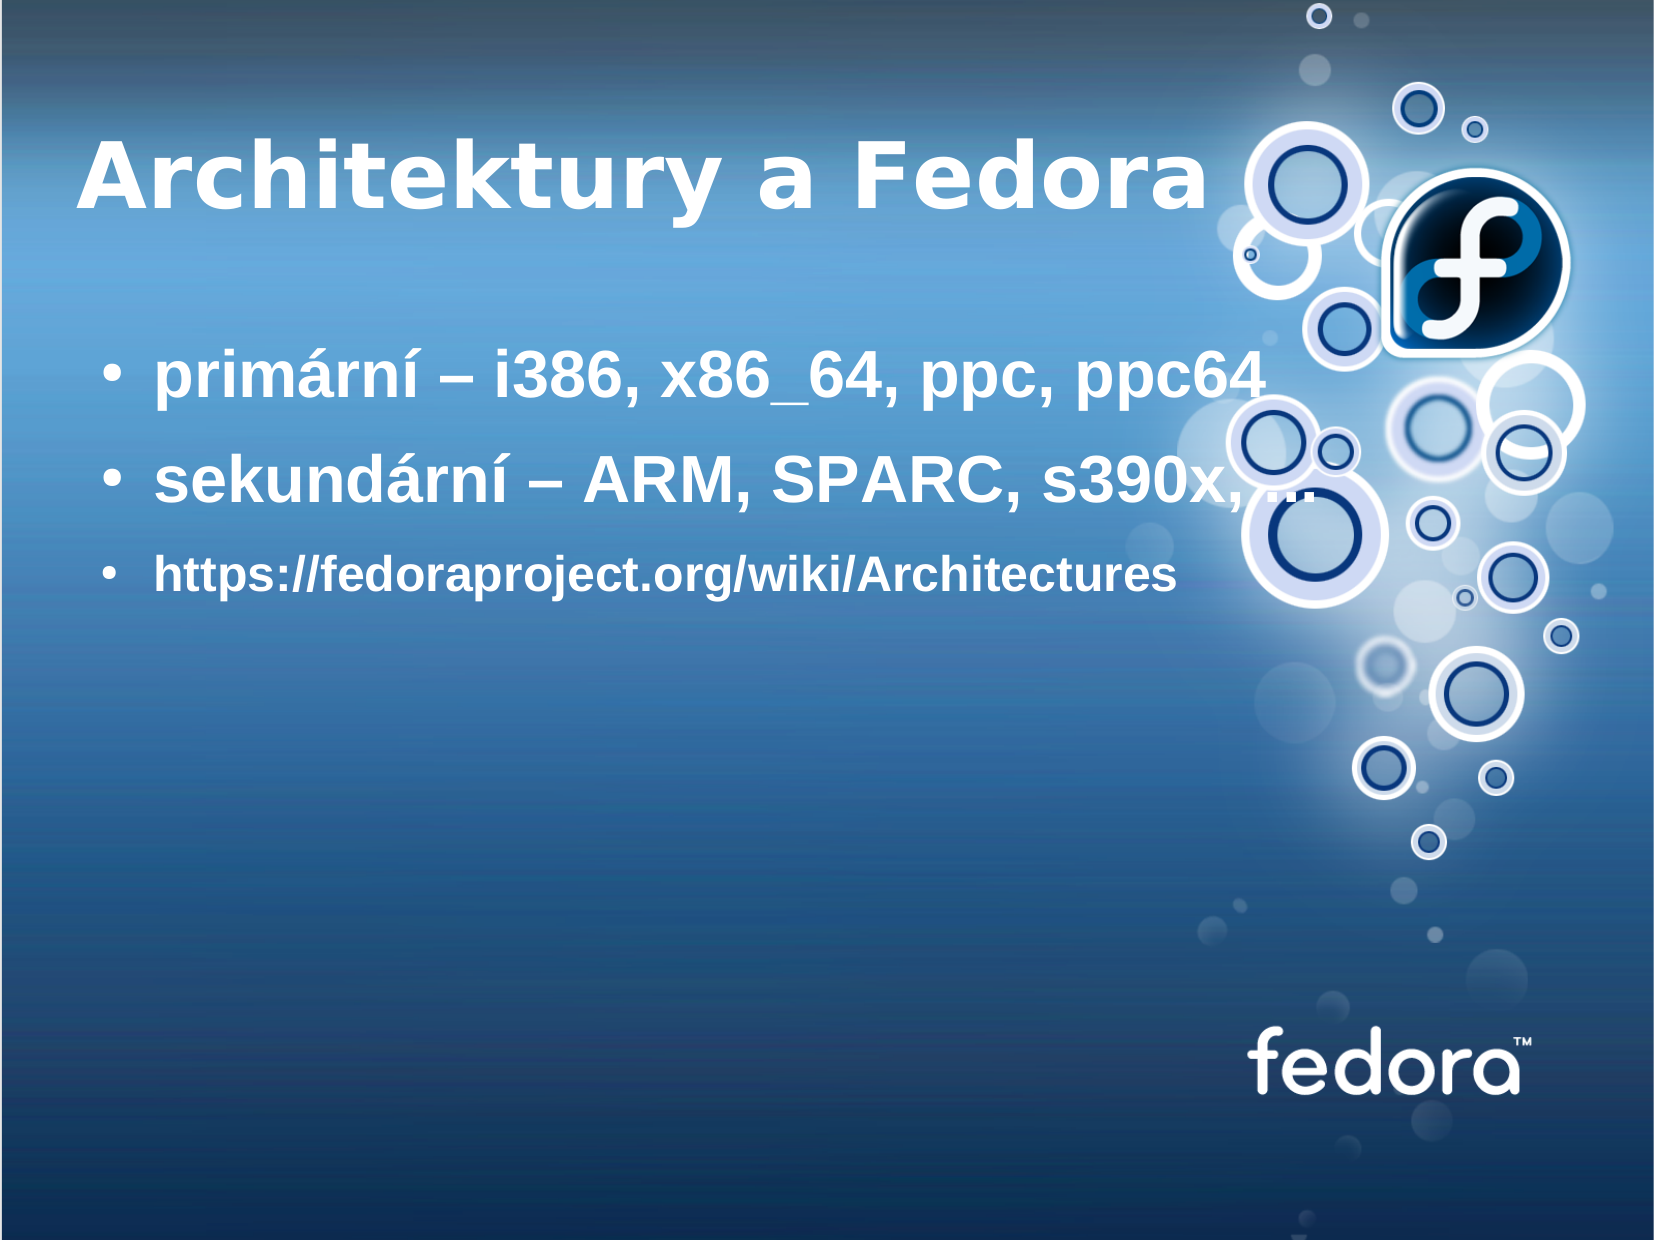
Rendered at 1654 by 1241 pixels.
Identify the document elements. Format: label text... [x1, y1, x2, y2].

list primární – i386, x86_64, ppc, ppc64 sekundární – ARM, SPARC, s390x, ... https://fedoraproject.org/wiki/Architectures [82, 337, 1388, 1142]
picture [1, 0, 1654, 1240]
title Architektury a Fedora [76, 80, 1565, 273]
